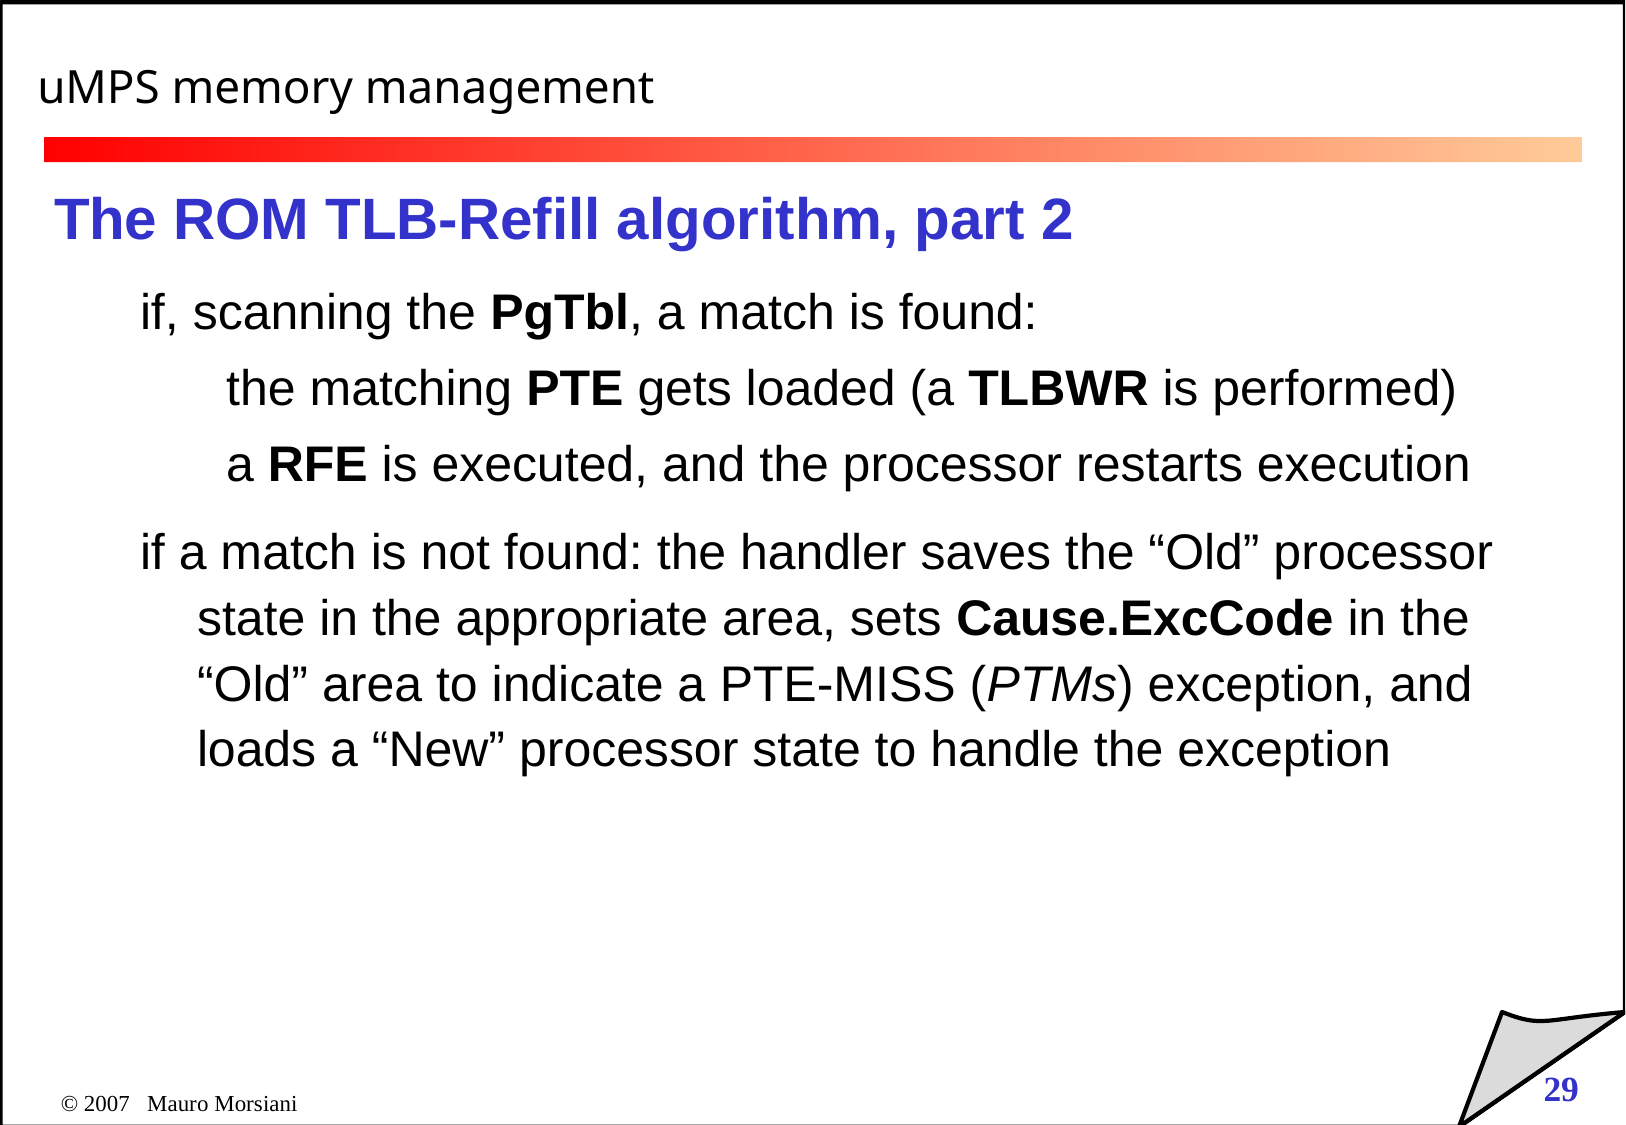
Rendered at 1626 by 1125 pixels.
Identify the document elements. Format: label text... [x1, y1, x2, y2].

list The ROM TLB-Refill algorithm, part 2 if, scanning the PgTbl, a match is found: the matching PTE gets loaded (a TLBWR is performed) a RFE is executed, and the processor restarts execution if a match is not found: the handler saves the “Old” processor state in the appropriate area, sets Cause.ExcCode in the “Old” area to indicate a PTE-MISS (PTMs) exception, and loads a “New” processor state to handle the exception [54, 187, 1571, 1124]
title uMPS memory management [37, 44, 1588, 131]
